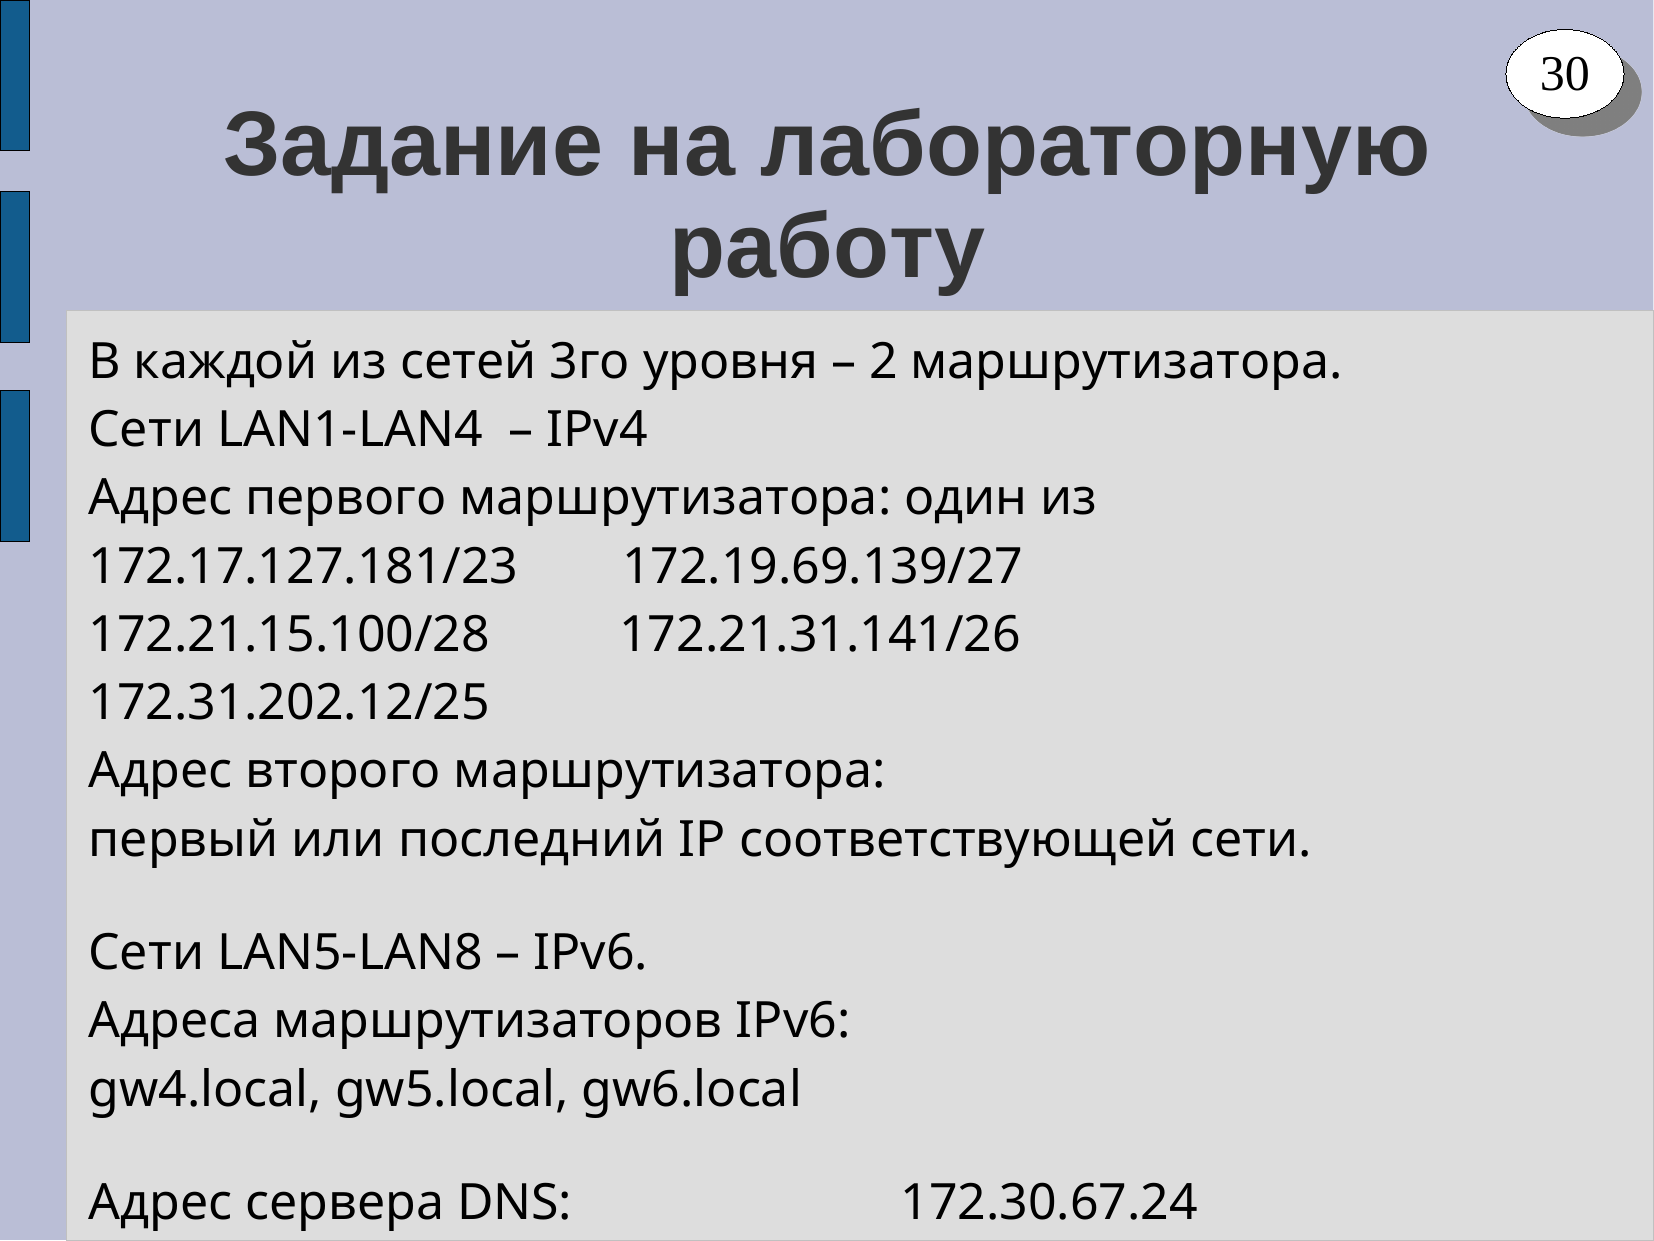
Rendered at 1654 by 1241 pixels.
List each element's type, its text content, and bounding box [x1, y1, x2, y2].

title Задание на лабораторную работу [121, 91, 1534, 299]
text_box 30 [1505, 29, 1625, 119]
text_box В каждой из сетей 3го уровня – 2 маршрутизатора. Сети LAN1-LAN4 – IPv4 Адрес первого маршрутизатора: один из 172.17.127.181/23 172.19.69.139/27 172.21.15.100/28 172.21.31.141/26 172.31.202.12/25 Адрес второго маршрутизатора: первый или последний IP соответствующей сети. Сети LAN5-LAN8 – IPv6. Адреса маршрутизаторов IPv6: gw4.local, gw5.local, gw6.local Адрес сервера DNS: 172.30.67.24 Адрес внутреннего веб-сервера: www.local [88, 324, 1595, 1196]
